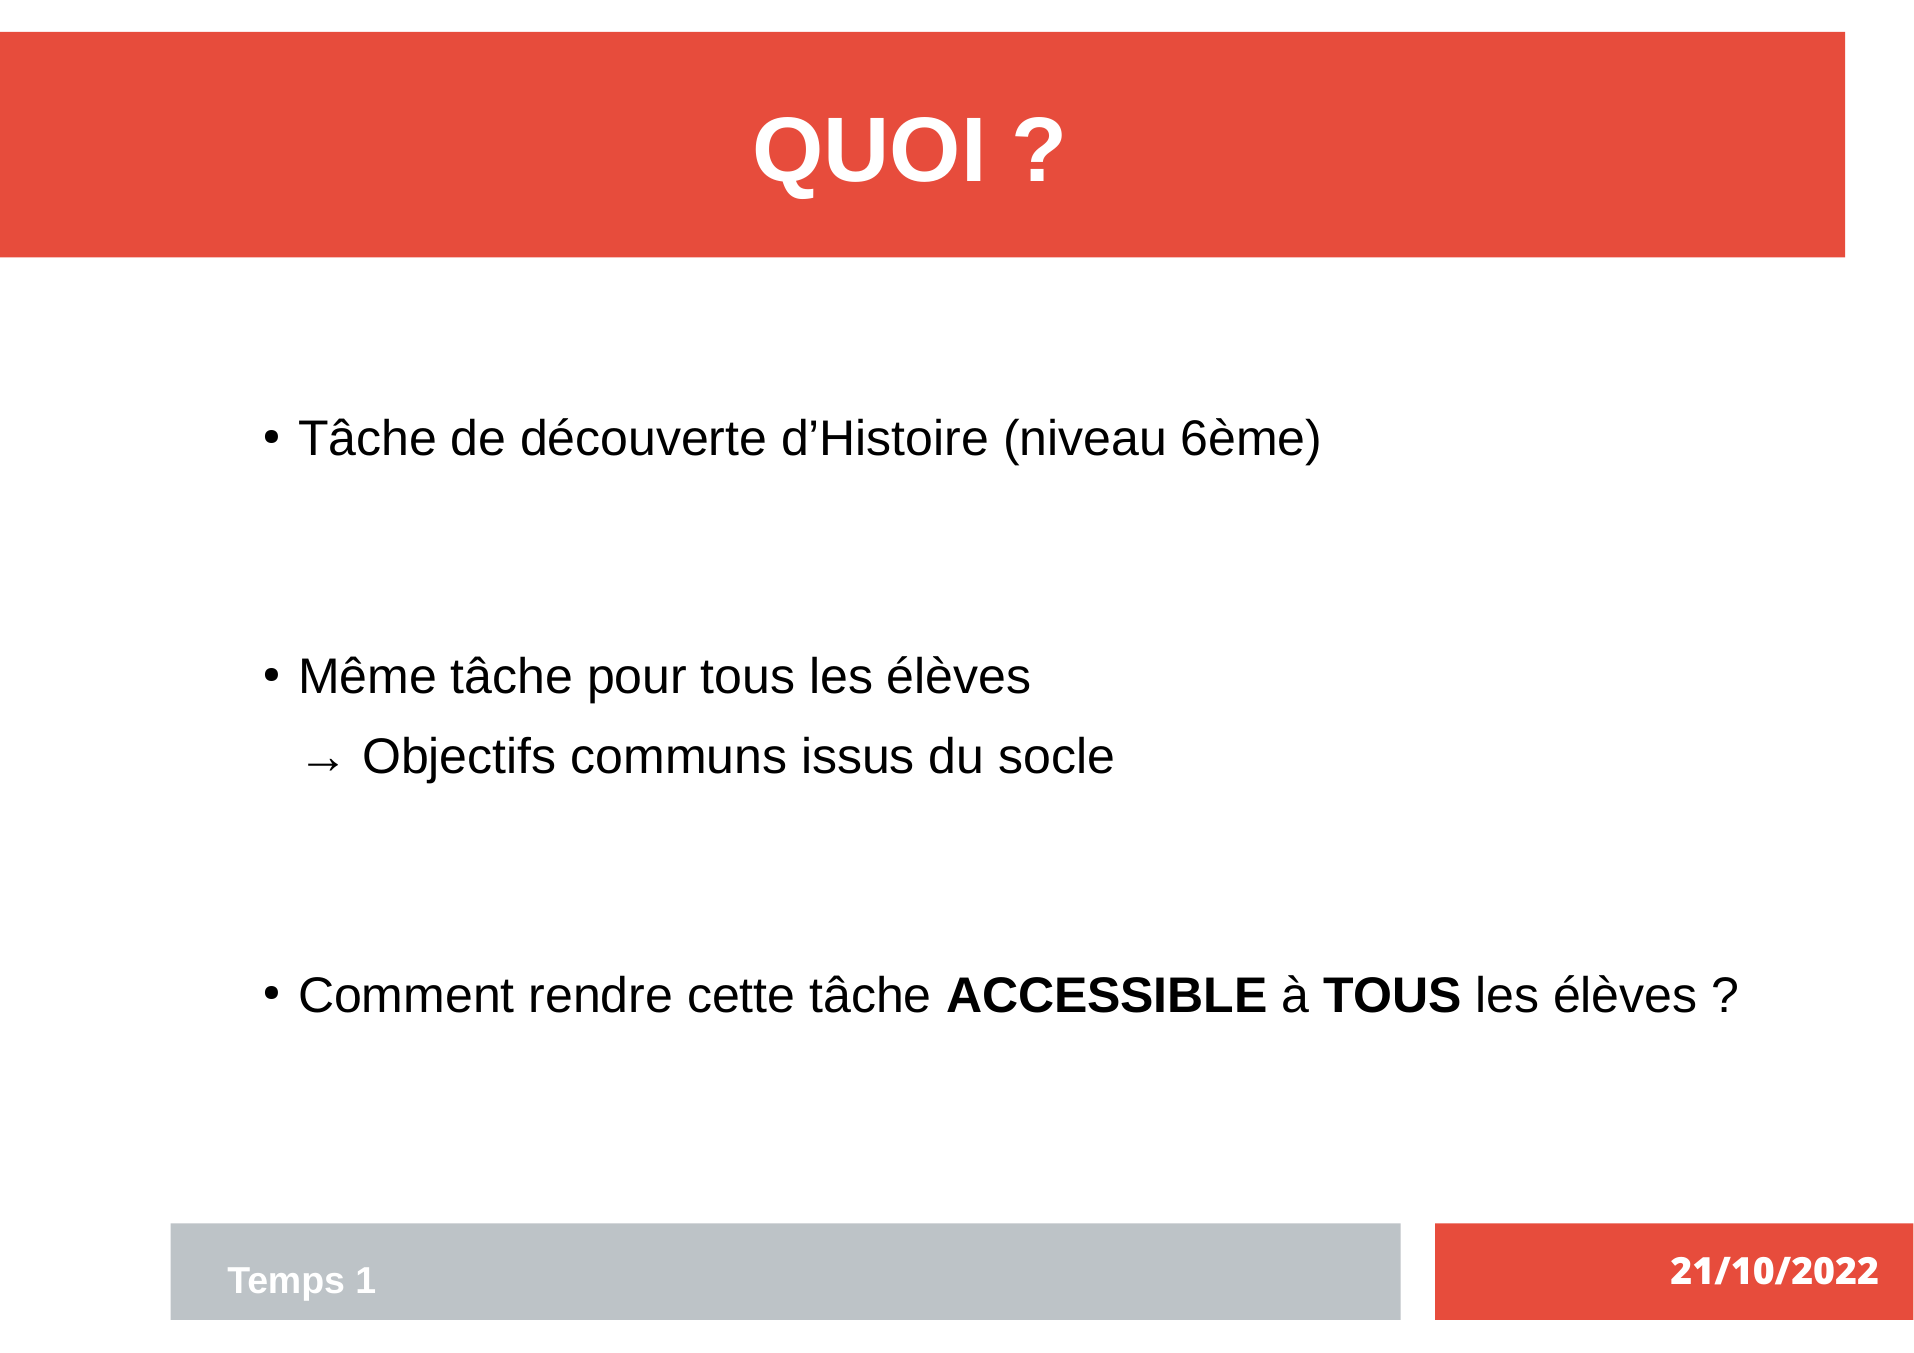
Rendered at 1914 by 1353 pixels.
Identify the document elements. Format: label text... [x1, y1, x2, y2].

text_box Tâche de découverte d’Histoire (niveau 6ème) Même tâche pour tous les élèves → Objectifs communs issus du socle Comment rendre cette tâche ACCESSIBLE à TOUS les élèves ? [248, 402, 1807, 1110]
text_box QUOI ? [737, 90, 1135, 402]
text_box Temps 1 [212, 1251, 981, 1309]
